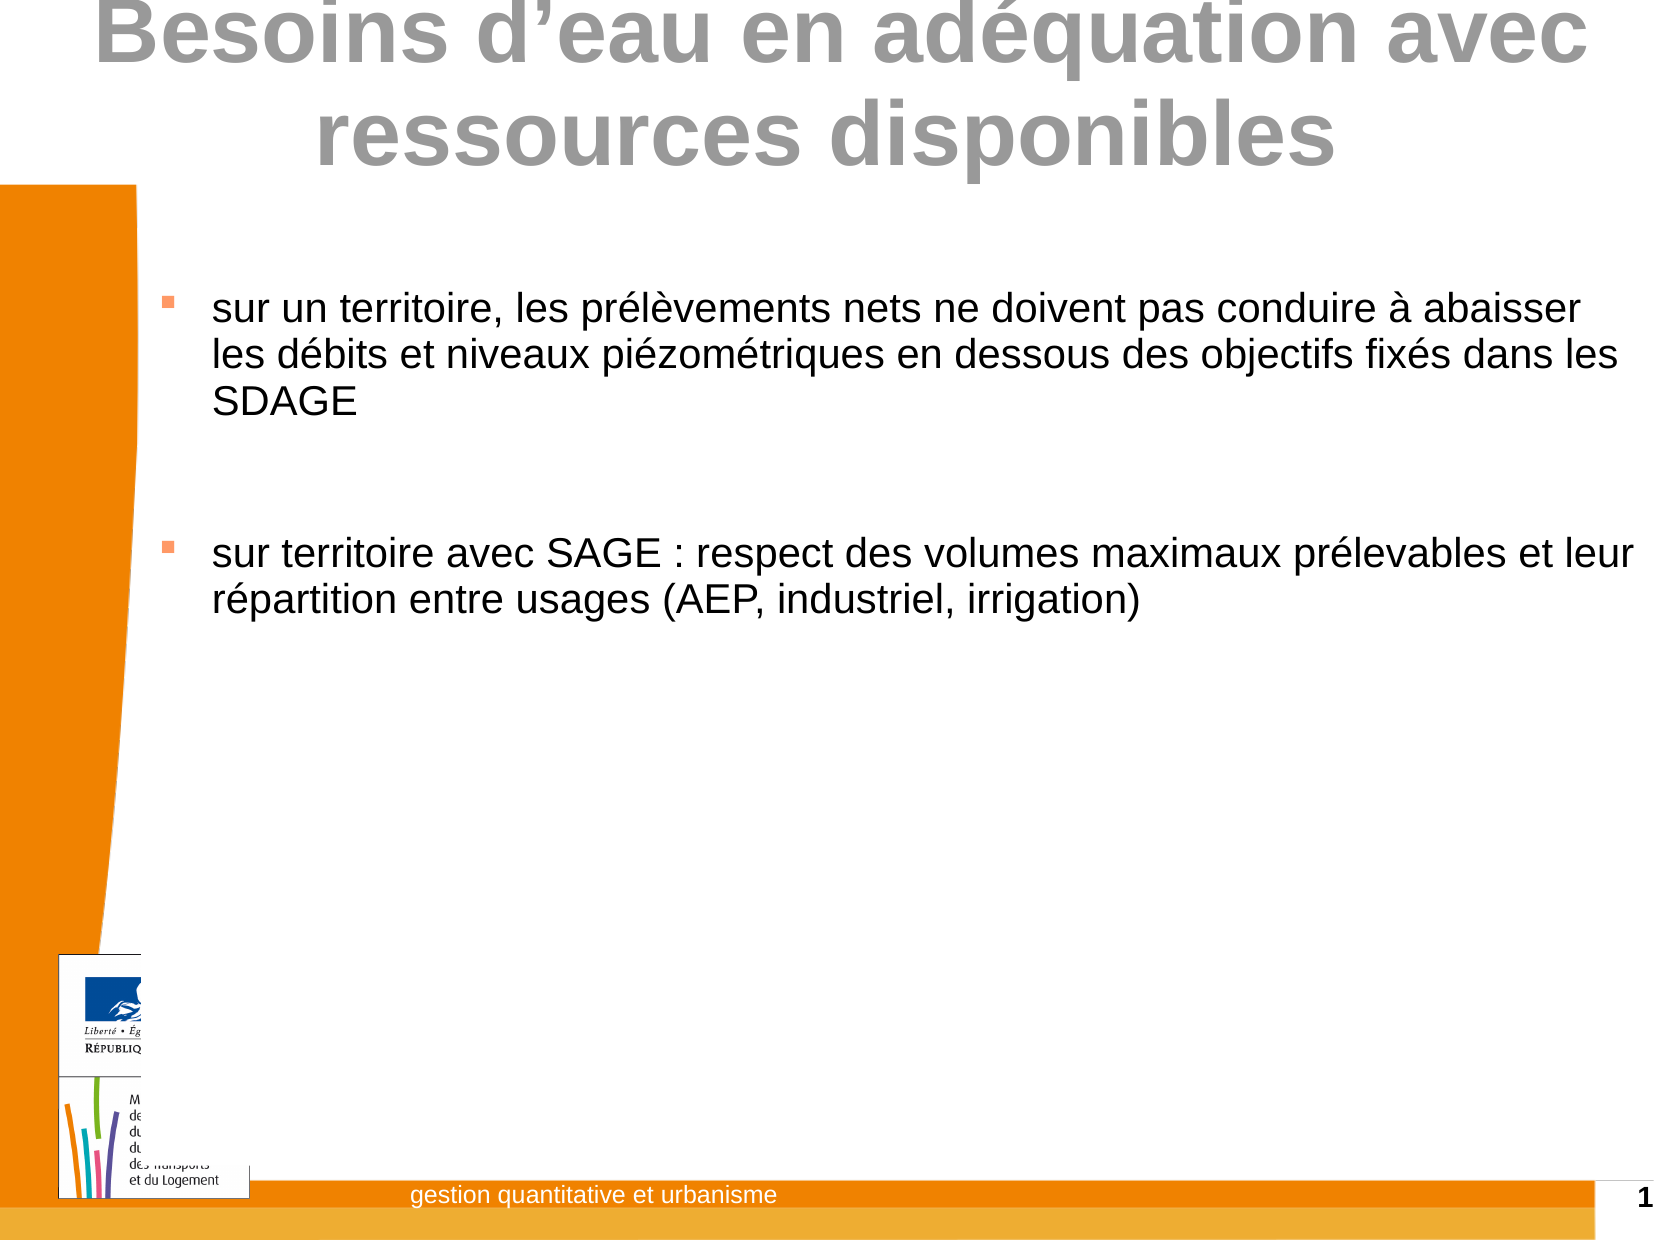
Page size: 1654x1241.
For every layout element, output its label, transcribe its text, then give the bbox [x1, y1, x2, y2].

title Besoins d’eau en adéquation avec ressources disponibles [0, 0, 1654, 185]
picture [0, 185, 1654, 1240]
list sur un territoire, les prélèvements nets ne doivent pas conduire à abaisser les débits et niveaux piézométriques en dessous des objectifs fixés dans les SDAGE sur territoire avec SAGE : respect des volumes maximaux prélevables et leur répartition entre usages (AEP, industriel, irrigation) [141, 208, 1639, 1166]
